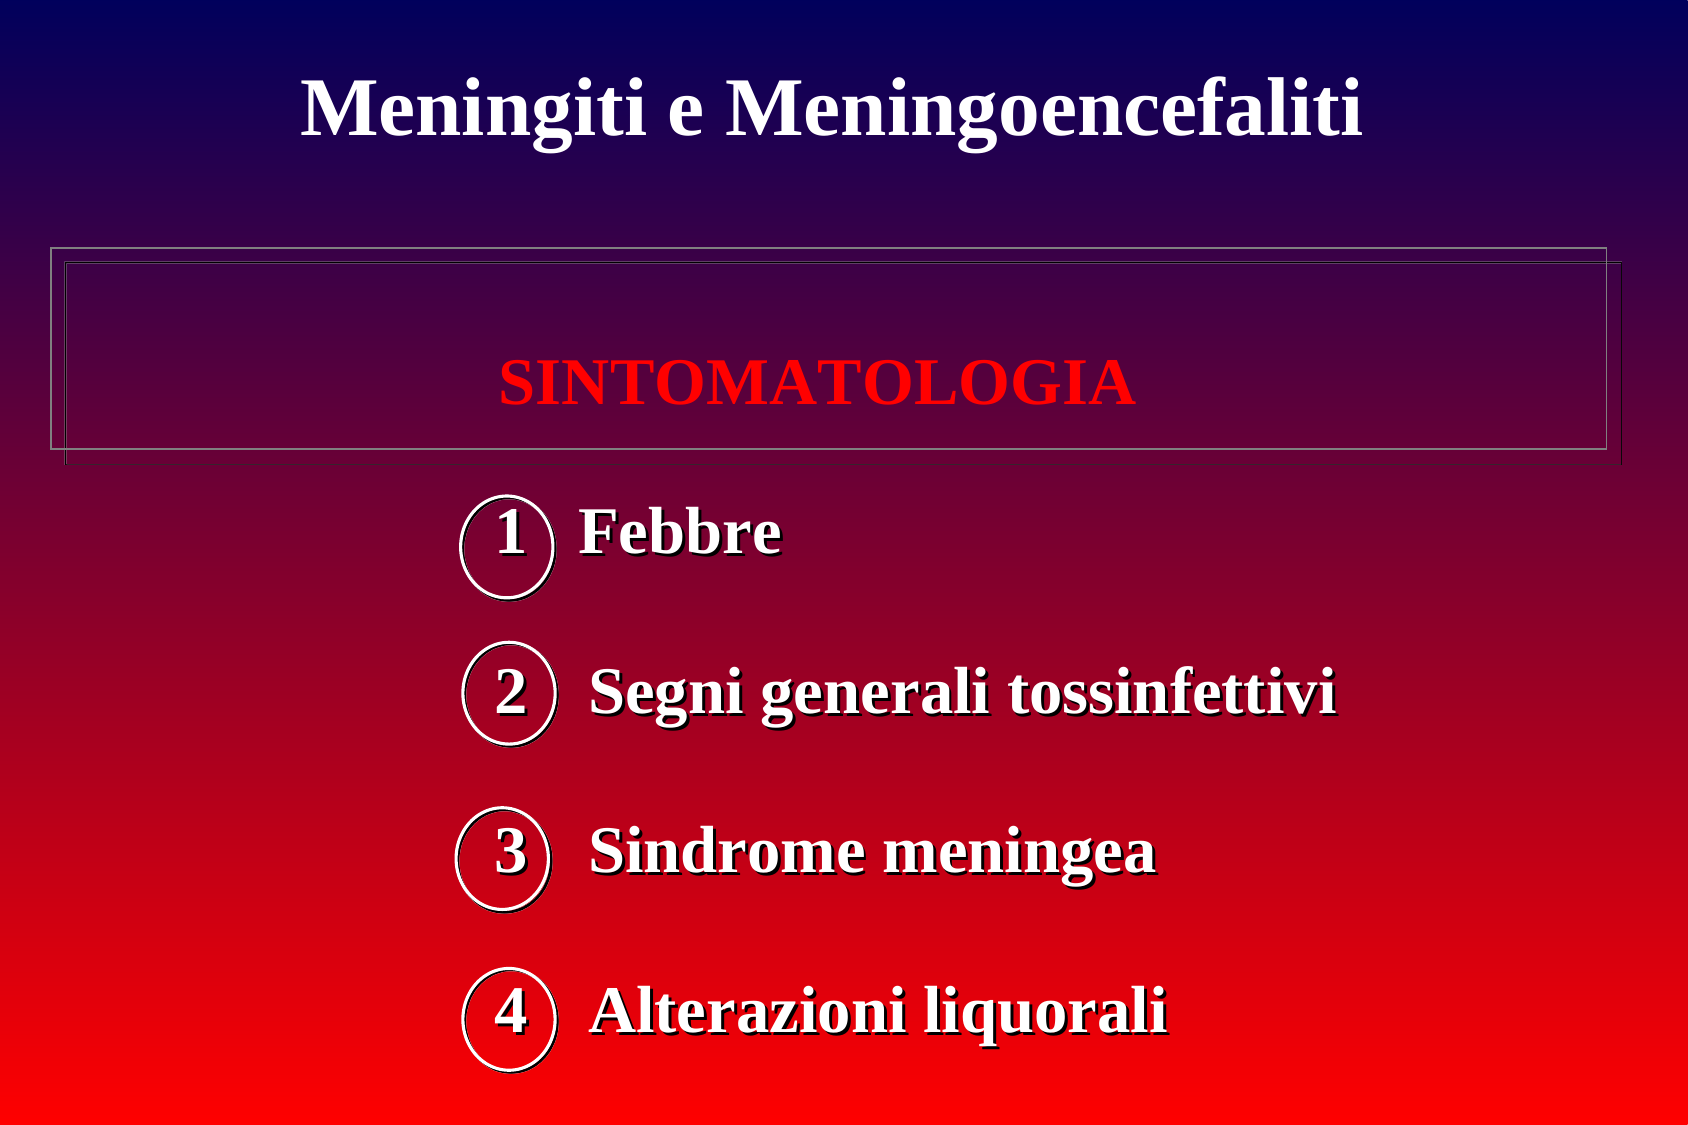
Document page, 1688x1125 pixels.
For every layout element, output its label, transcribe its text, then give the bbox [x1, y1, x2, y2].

text_box 1 Febbre 2 Segni generali tossinfettivi 3 Sindrome meningea 4 Alterazioni liquorali [479, 972, 553, 1054]
text_box 1 Febbre 2 Segni generali tossinfettivi 3 Sindrome meningea 4 Alterazioni liquorali [479, 812, 546, 907]
text_box 1 Febbre 2 Segni generali tossinfettivi 3 Sindrome meningea 4 Alterazioni liquorali [479, 500, 551, 596]
text_box 1 Febbre 2 Segni generali tossinfettivi 3 Sindrome meningea 4 Alterazioni liquorali [479, 646, 553, 742]
text_box 1 Febbre 2 Segni generali tossinfettivi 3 Sindrome meningea 4 Alterazioni liquorali [479, 478, 1353, 1054]
text_box Meningiti e Meningoencefaliti [115, 0, 1551, 204]
text_box SINTOMATOLOGIA [484, 330, 1252, 426]
